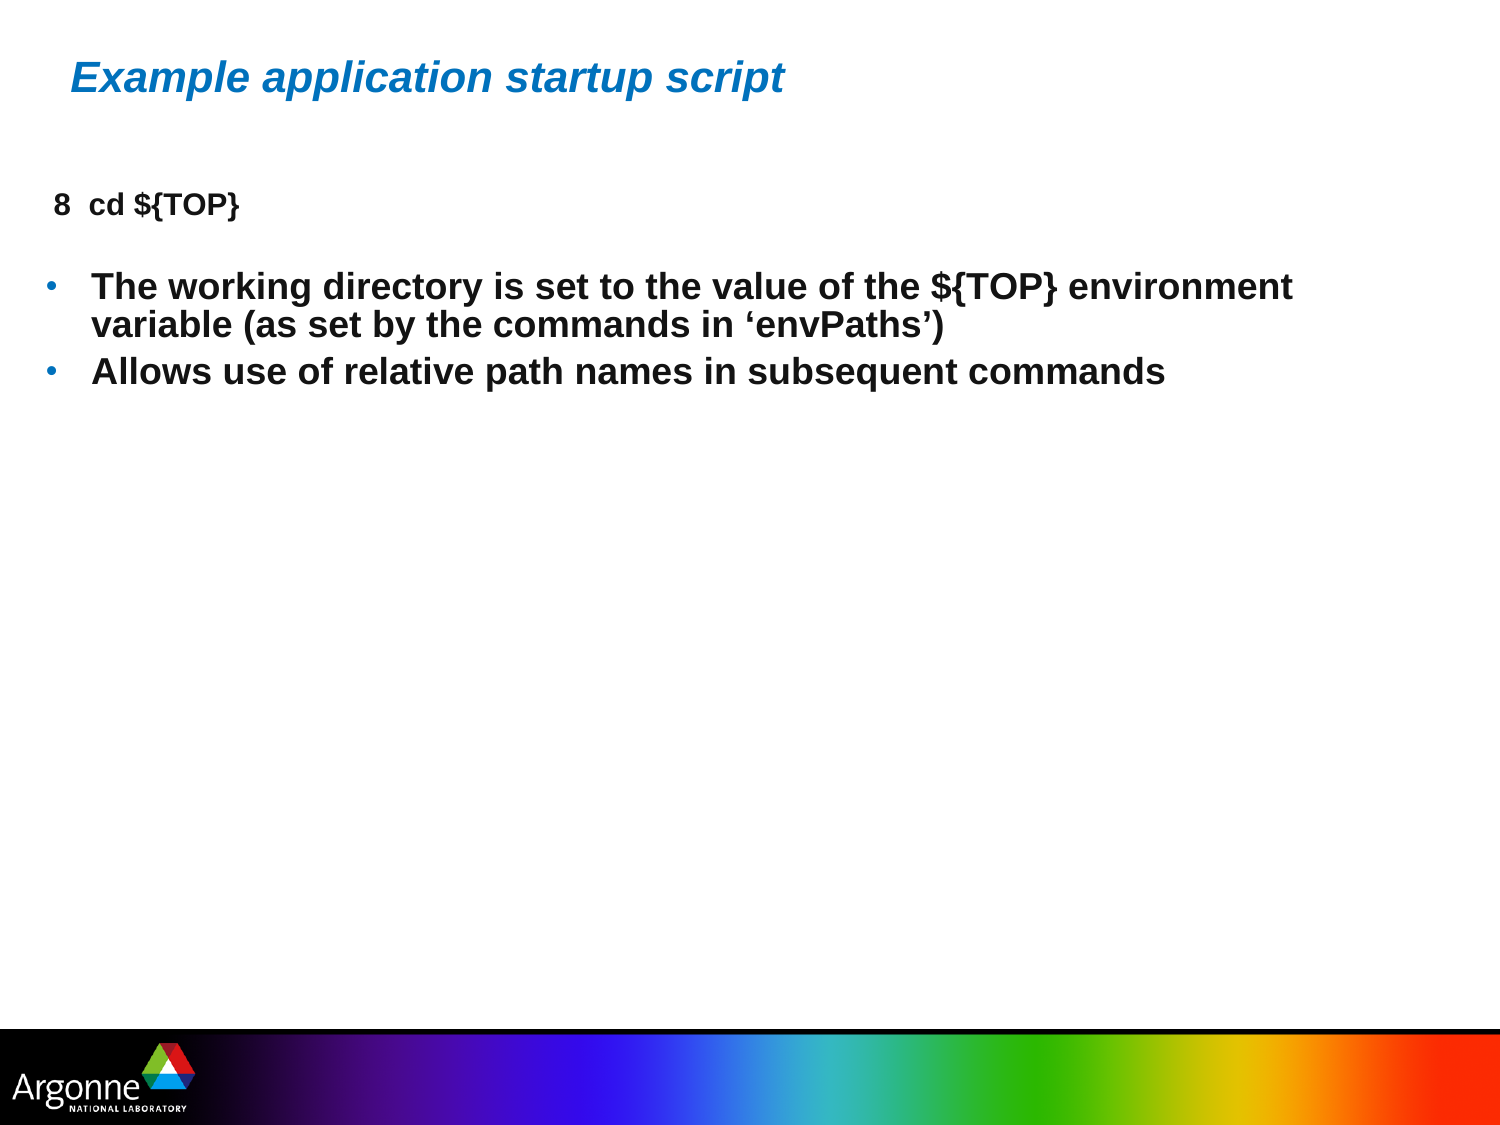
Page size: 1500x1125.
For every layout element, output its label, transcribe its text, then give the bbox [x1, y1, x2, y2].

title Example application startup script [55, 57, 1361, 113]
picture [0, 1029, 1500, 1125]
list 8 cd ${TOP} The working directory is set to the value of the ${TOP} environment variable (as set by the commands in ‘envPaths’) Allows use of relative path names in subsequent commands [30, 183, 1447, 417]
